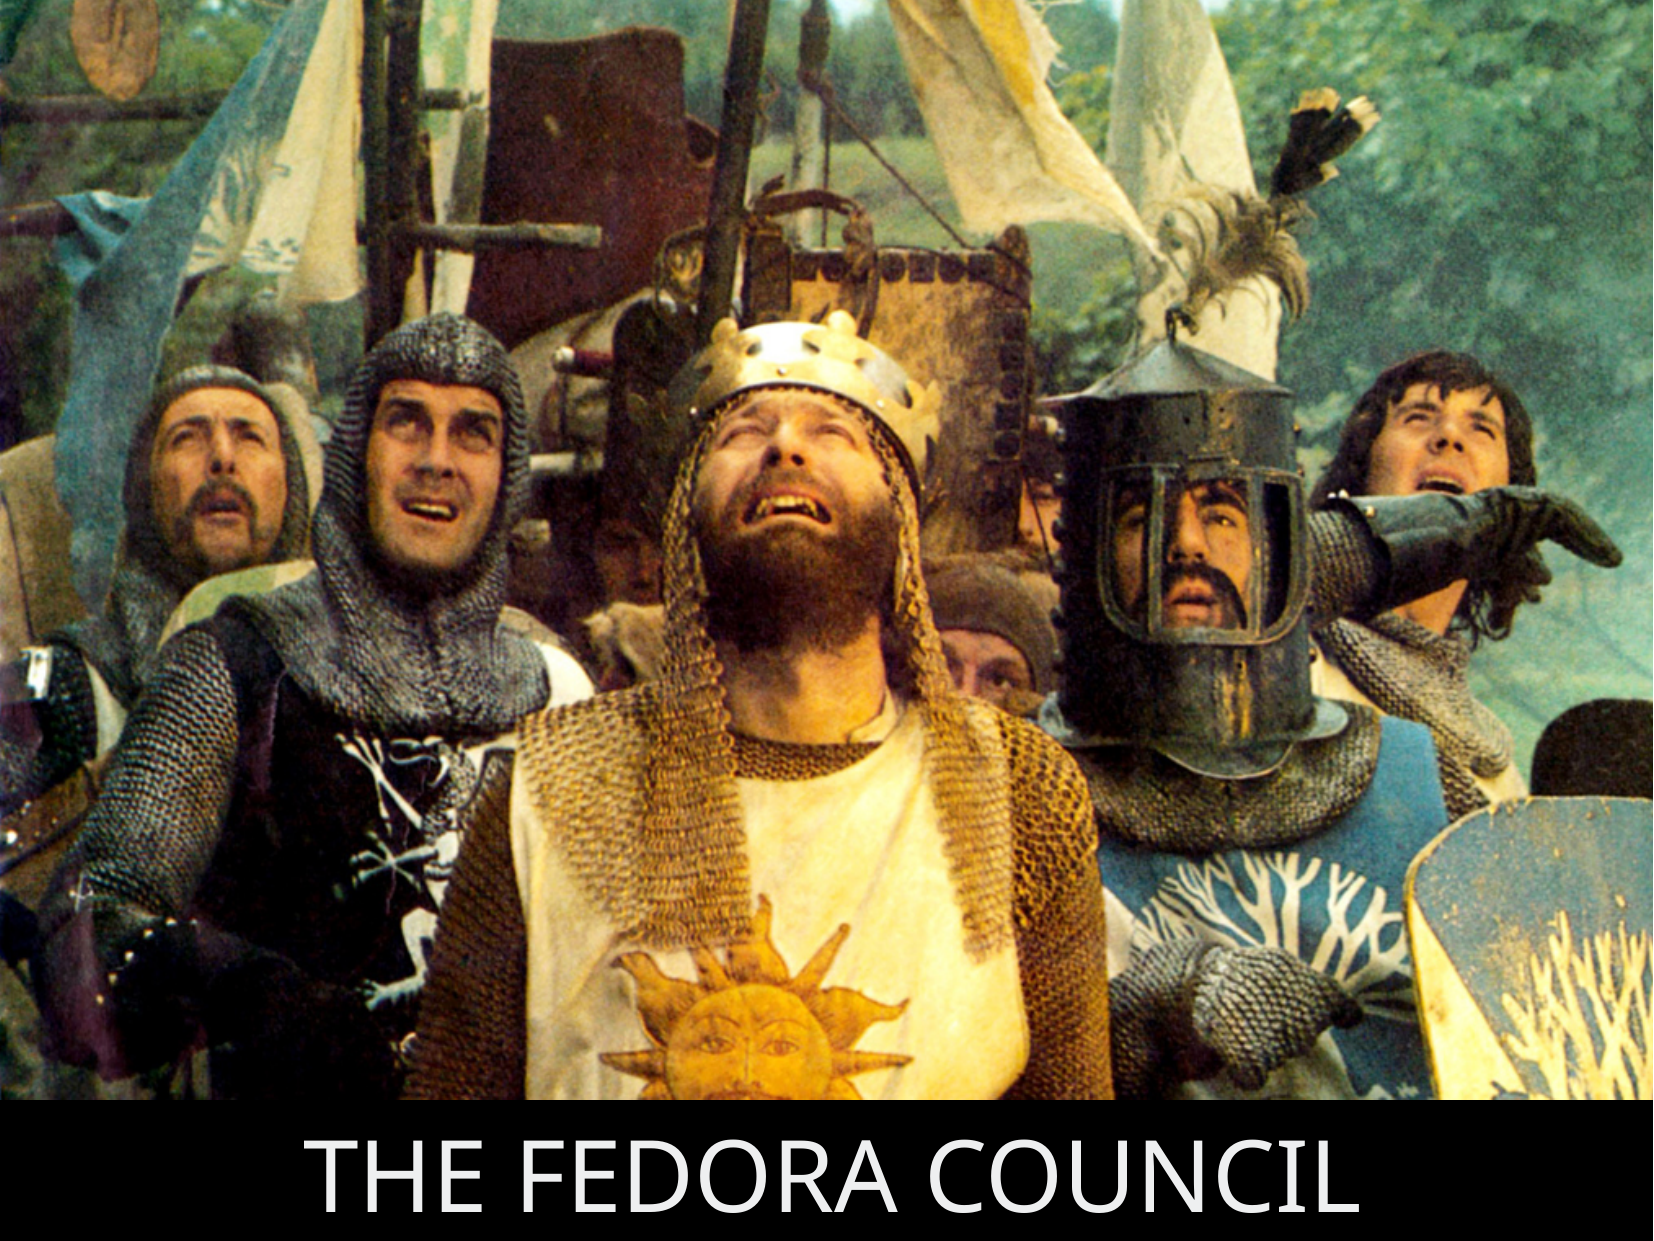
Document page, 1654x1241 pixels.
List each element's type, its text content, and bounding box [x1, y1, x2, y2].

picture [0, 0, 1653, 1100]
text_box THE FEDORA COUNCIL [288, 1098, 1382, 1241]
